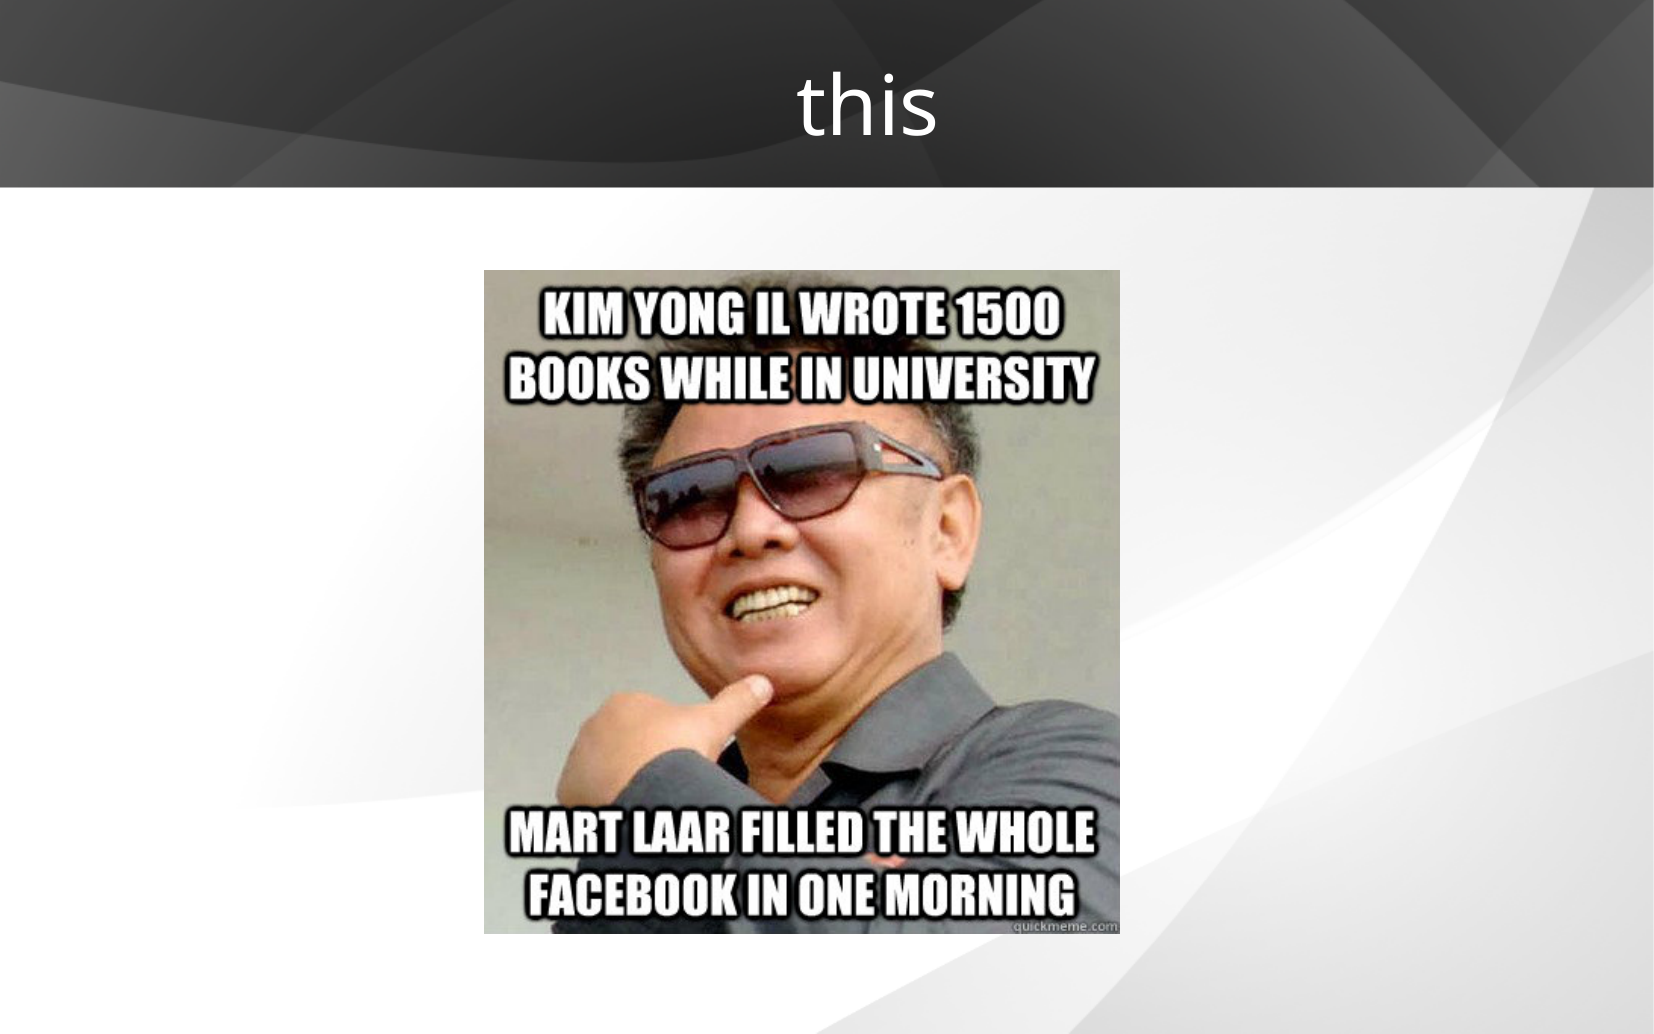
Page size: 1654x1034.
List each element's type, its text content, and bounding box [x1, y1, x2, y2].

picture [0, 0, 1654, 1034]
title this [124, 0, 1613, 208]
